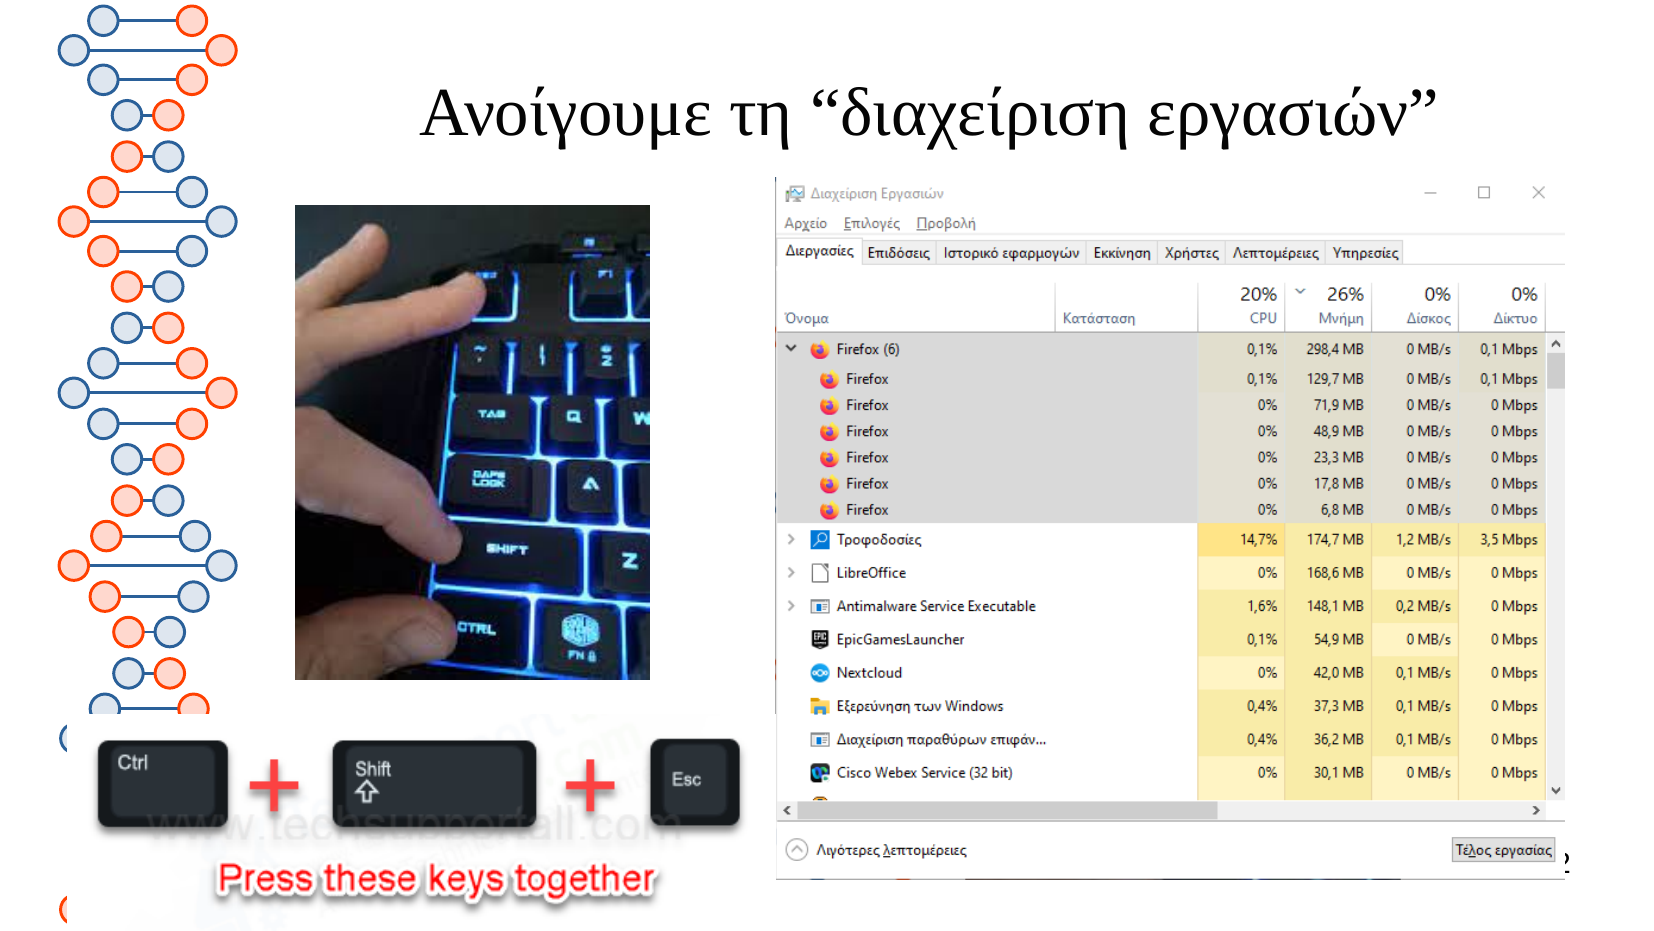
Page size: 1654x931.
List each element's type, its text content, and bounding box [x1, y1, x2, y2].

title Ανοίγουμε τη “διαχείριση εργασιών” [265, 35, 1595, 189]
picture [295, 205, 650, 680]
picture [67, 177, 1565, 931]
